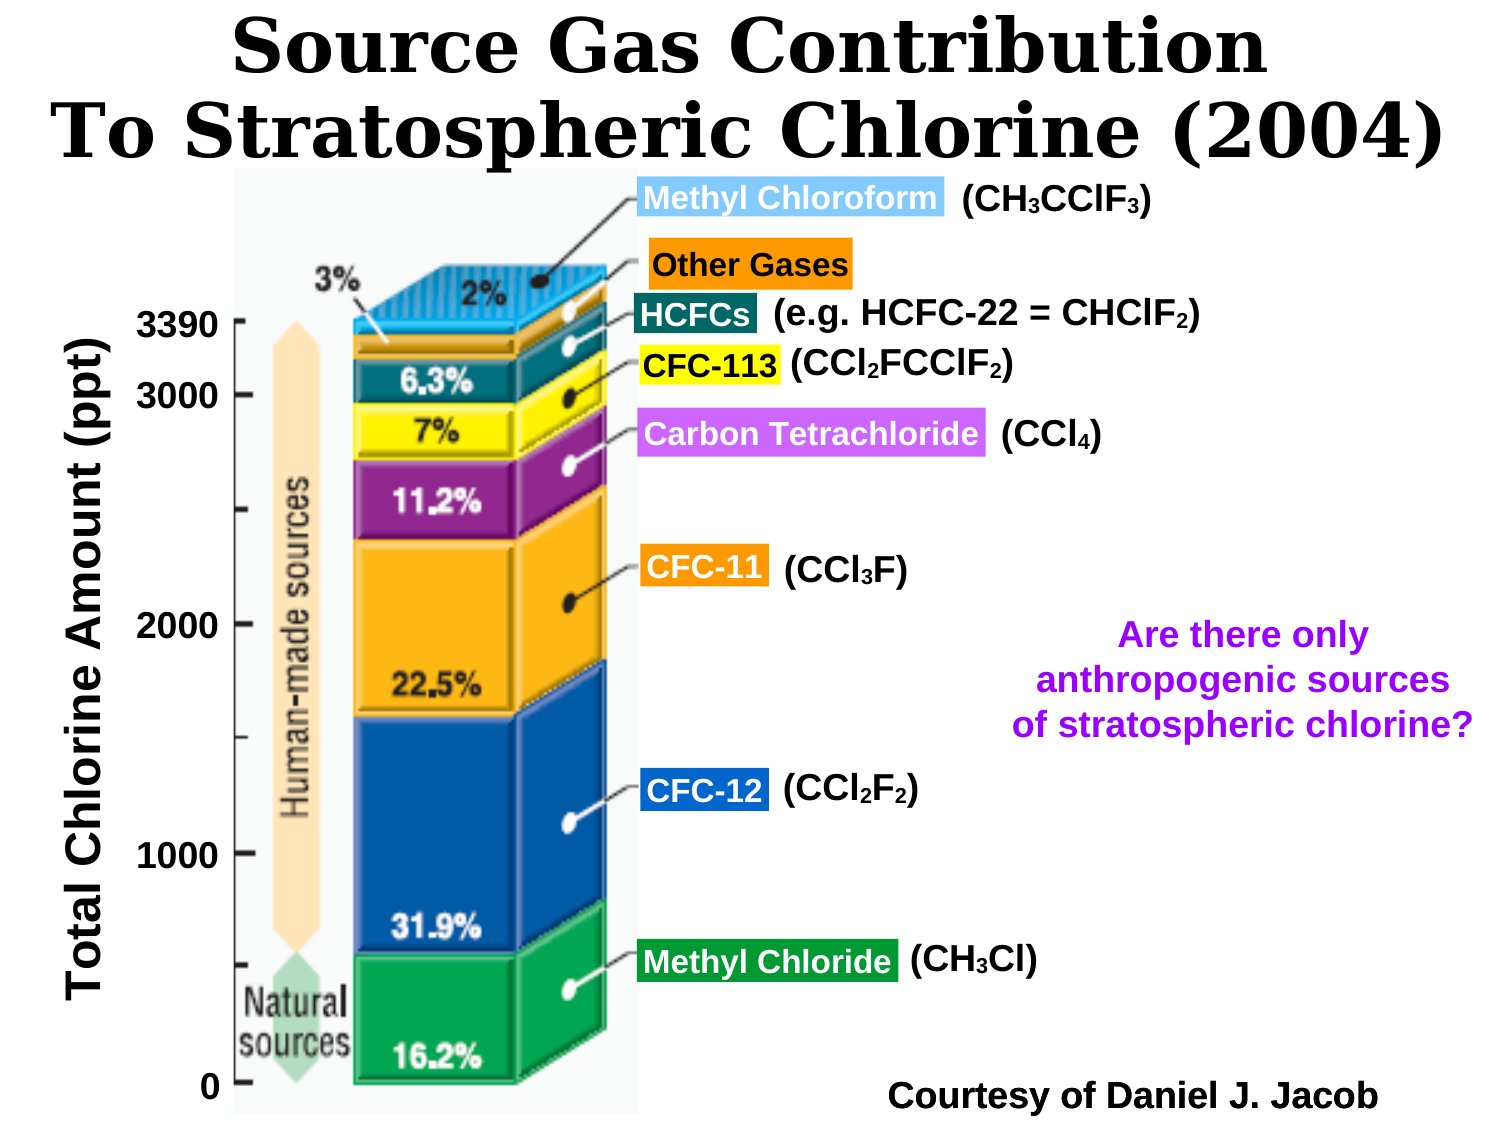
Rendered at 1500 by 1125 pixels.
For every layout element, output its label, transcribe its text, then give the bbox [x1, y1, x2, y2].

text_box (CCl2F2) [774, 761, 928, 823]
text_box CFC-11 [640, 543, 769, 587]
text_box (CH3Cl) [903, 932, 1045, 993]
text_box 2000 [131, 593, 224, 654]
text_box 0 [184, 1054, 225, 1115]
text_box HCFCs [633, 292, 757, 334]
text_box (CCl2FCClF2) [787, 346, 1018, 398]
picture [233, 175, 639, 1114]
text_box 3390 [131, 292, 224, 353]
text_box (CCl4) [993, 407, 1110, 469]
text_box (CCl3F) [769, 543, 923, 604]
text_box Methyl Chloride [636, 938, 899, 982]
text_box CFC-12 [640, 767, 769, 811]
text_box 1000 [131, 823, 224, 884]
text_box Methyl Chloroform [636, 176, 945, 217]
text_box Carbon Tetrachloride [637, 407, 986, 457]
text_box CFC-113 [639, 344, 781, 385]
text_box Source Gas Contribution To Stratospheric Chlorine (2004) [0, 5, 1500, 175]
text_box Are there only anthropogenic sources of stratospheric chlorine? [986, 602, 1500, 753]
text_box Courtesy of Daniel J. Jacob [872, 1062, 1395, 1124]
text_box 3000 [131, 363, 224, 424]
text_box Total Chlorine Amount (ppt) [48, 327, 112, 1011]
text_box Other Gases [648, 237, 853, 290]
text_box (CH3CClF3) [951, 173, 1163, 232]
text_box (e.g. HCFC-22 = CHClF2) [763, 288, 1211, 346]
